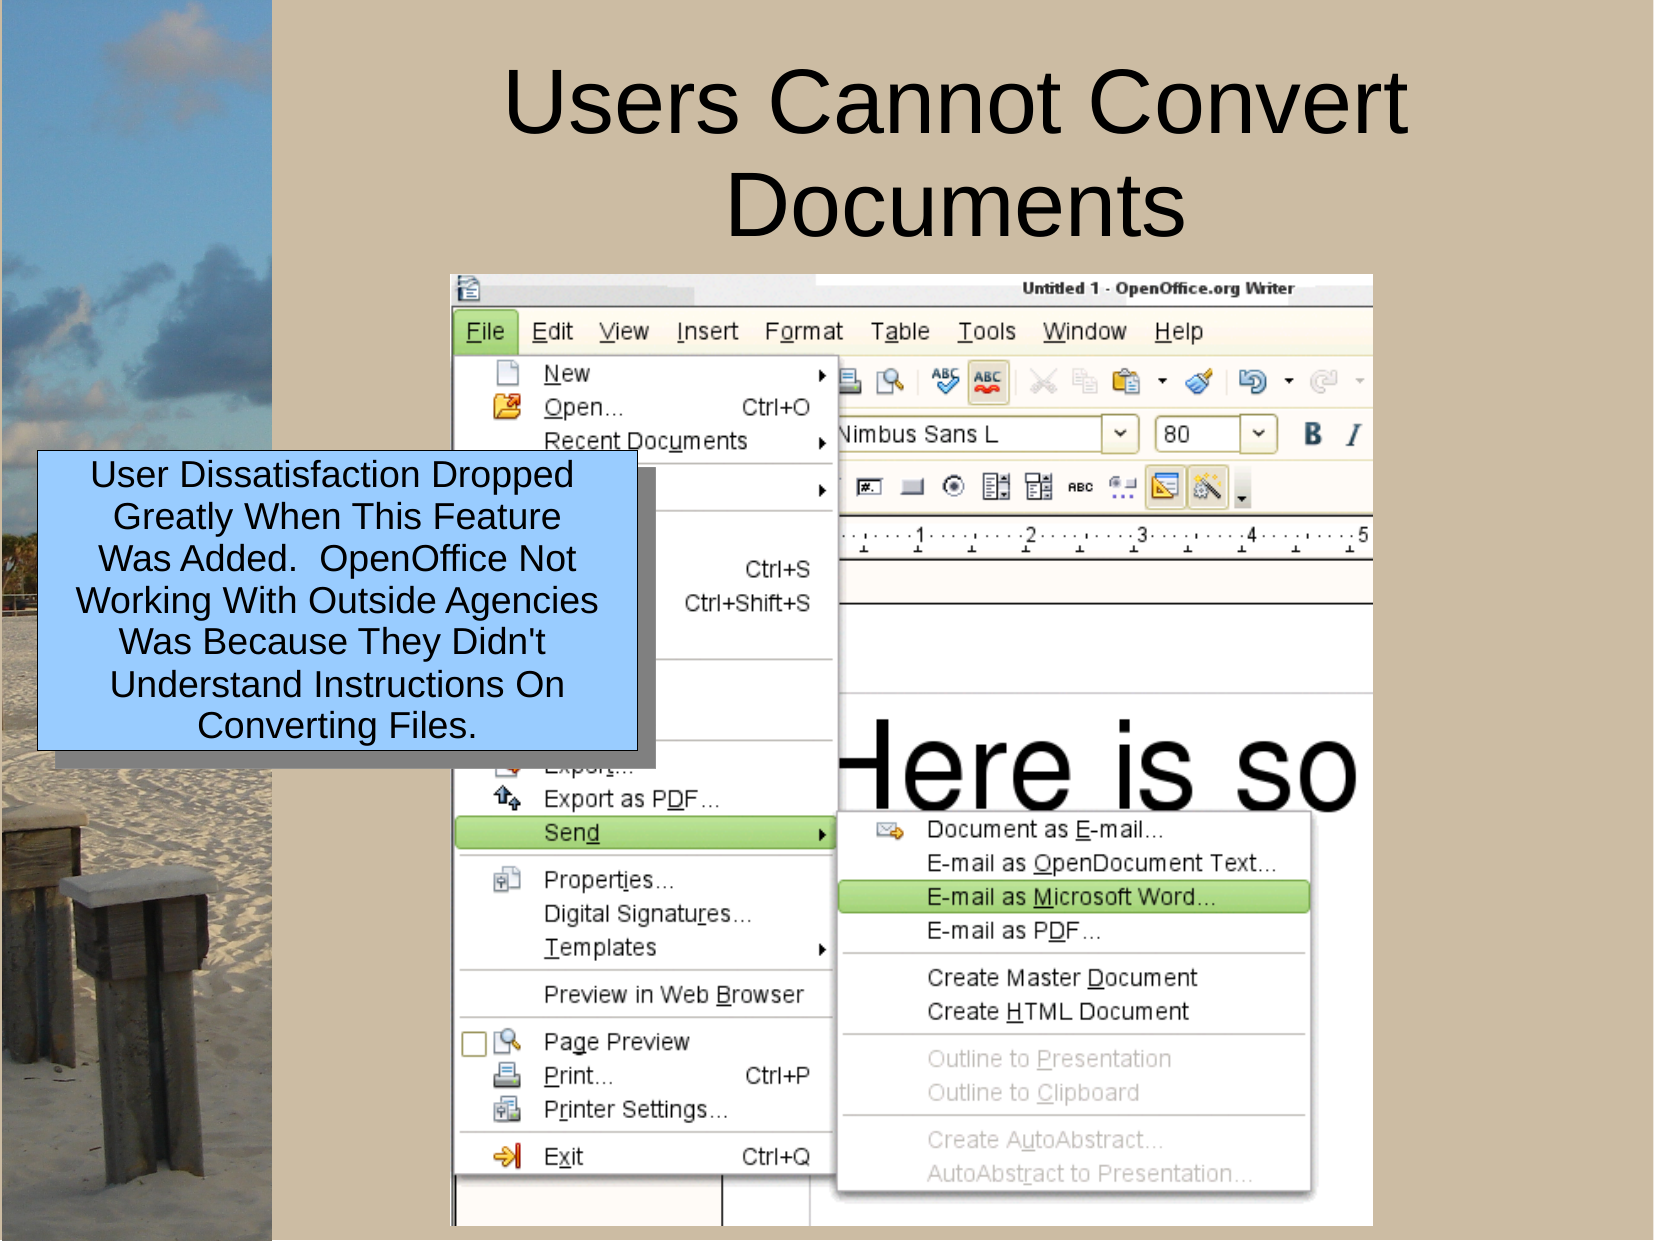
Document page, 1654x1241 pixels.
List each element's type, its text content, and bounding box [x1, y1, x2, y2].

title Users Cannot Convert Documents [300, 50, 1613, 256]
picture [2, 0, 272, 1241]
picture [450, 274, 1373, 1226]
text_box User Dissatisfaction Dropped Greatly When This Feature Was Added. OpenOffice Not Working With Outside Agencies Was Because They Didn't Understand Instructions On Converting Files. [37, 450, 638, 751]
